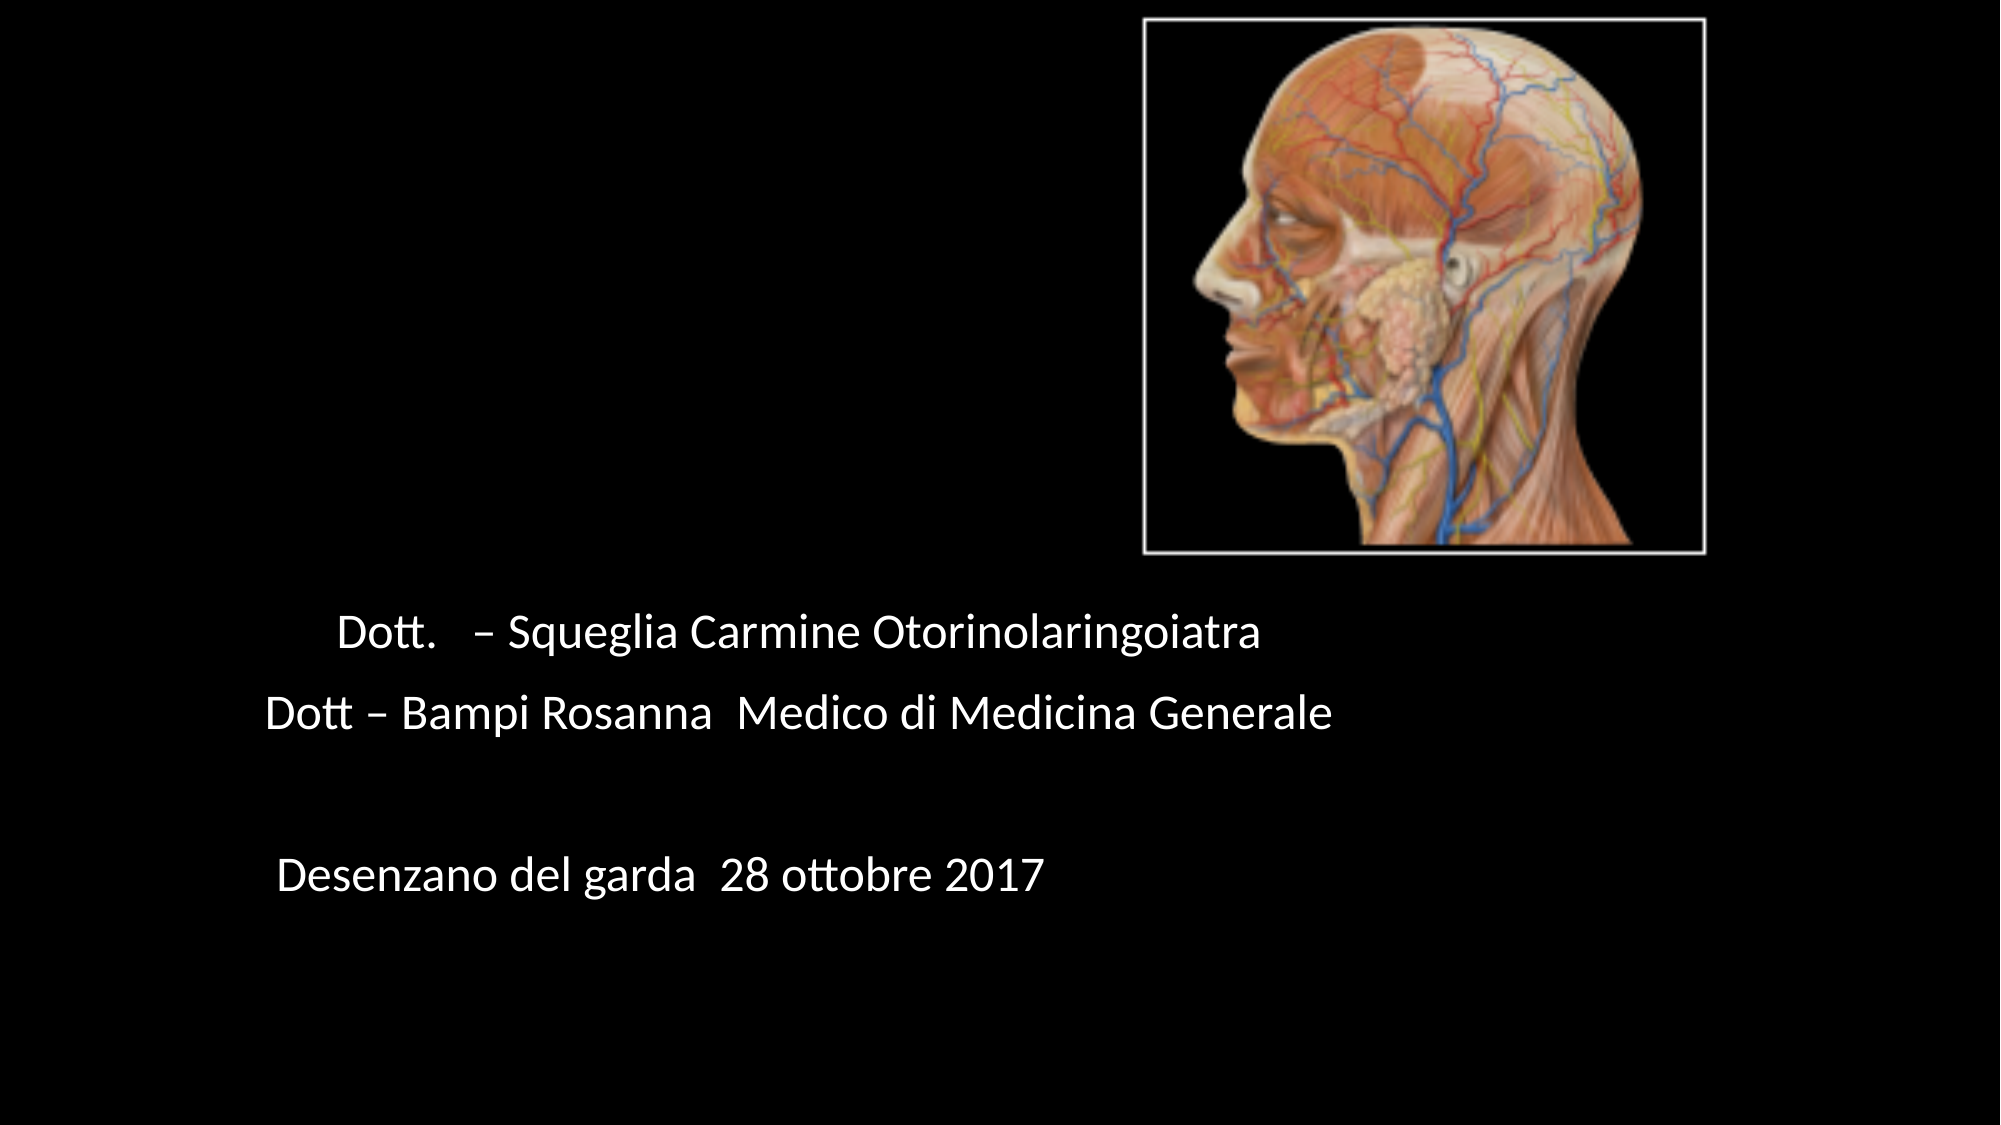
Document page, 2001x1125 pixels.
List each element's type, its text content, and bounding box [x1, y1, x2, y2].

picture [1124, 0, 1734, 576]
subtitle Dott. – Squeglia Carmine Otorinolaringoiatra Dott – Bampi Rosanna Medico di Medicina Generale Desenzano del garda 28 ottobre 2017 [249, 590, 1750, 1007]
